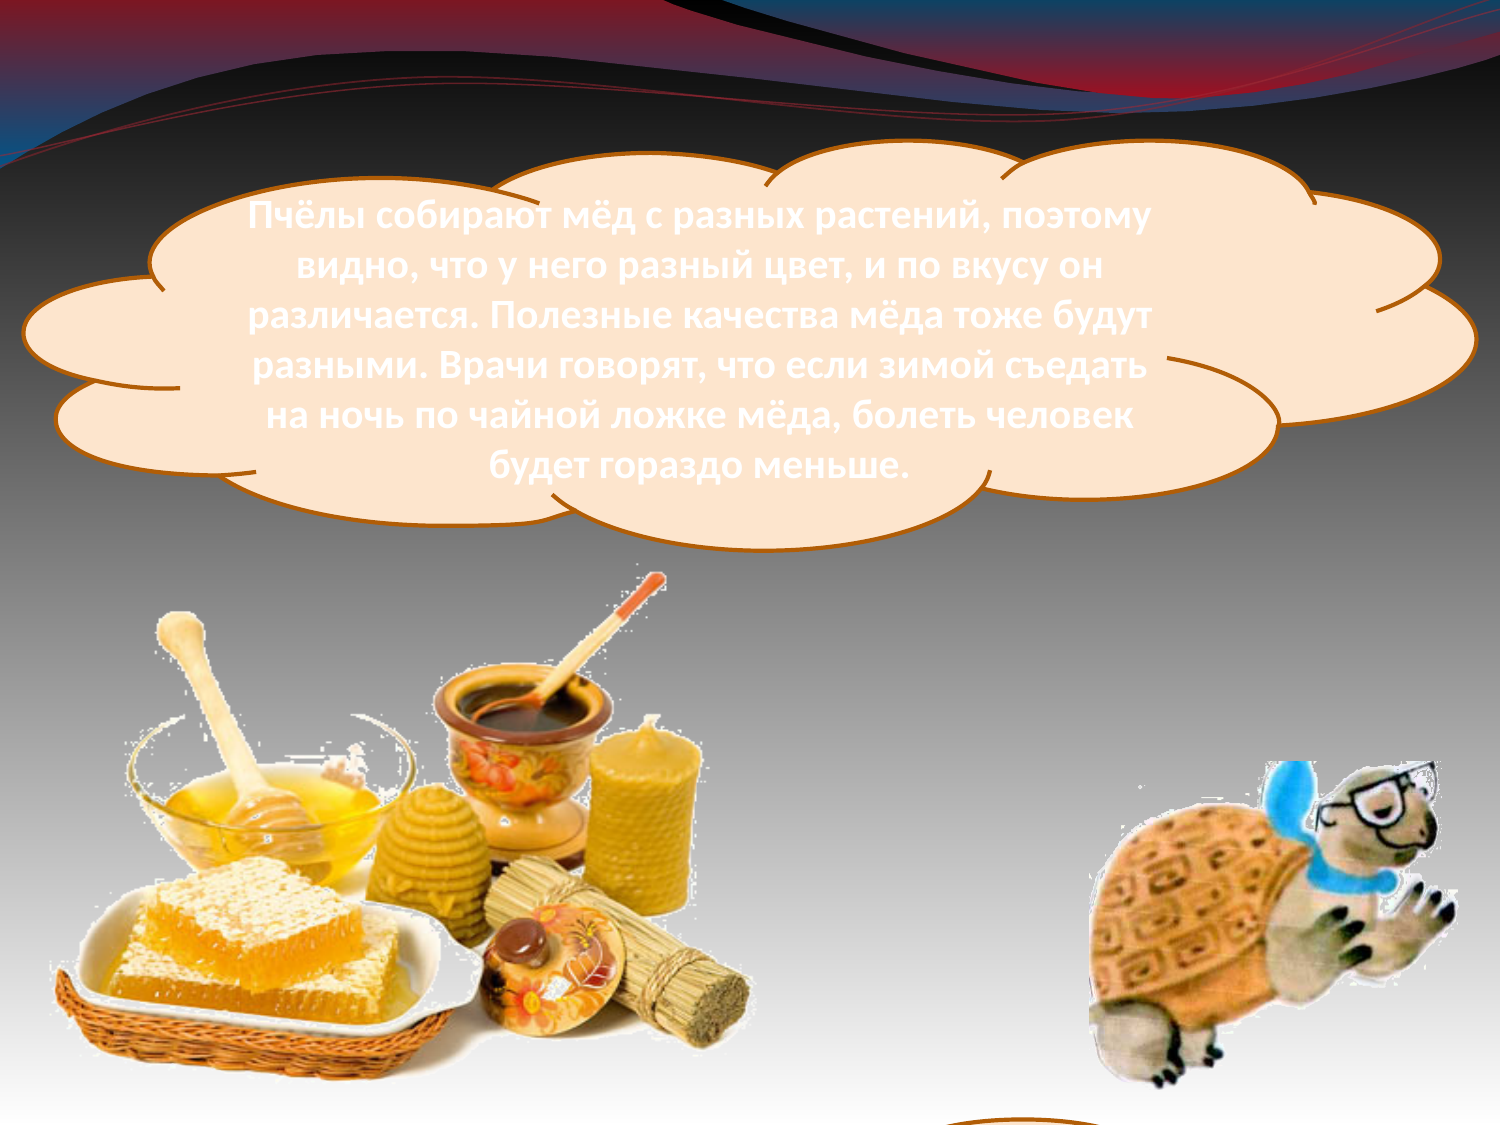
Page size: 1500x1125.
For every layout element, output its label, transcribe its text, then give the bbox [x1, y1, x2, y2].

text_box Пчёлы собирают мёд с разных растений, поэтому видно, что у него разный цвет, и по вкусу он различается. Полезные качества мёда тоже будут разными. Врачи говорят, что если зимой съедать на ночь по чайной ложке мёда, болеть человек будет гораздо меньше. [23, 140, 1477, 551]
picture [1089, 761, 1465, 1098]
picture [35, 550, 774, 1098]
